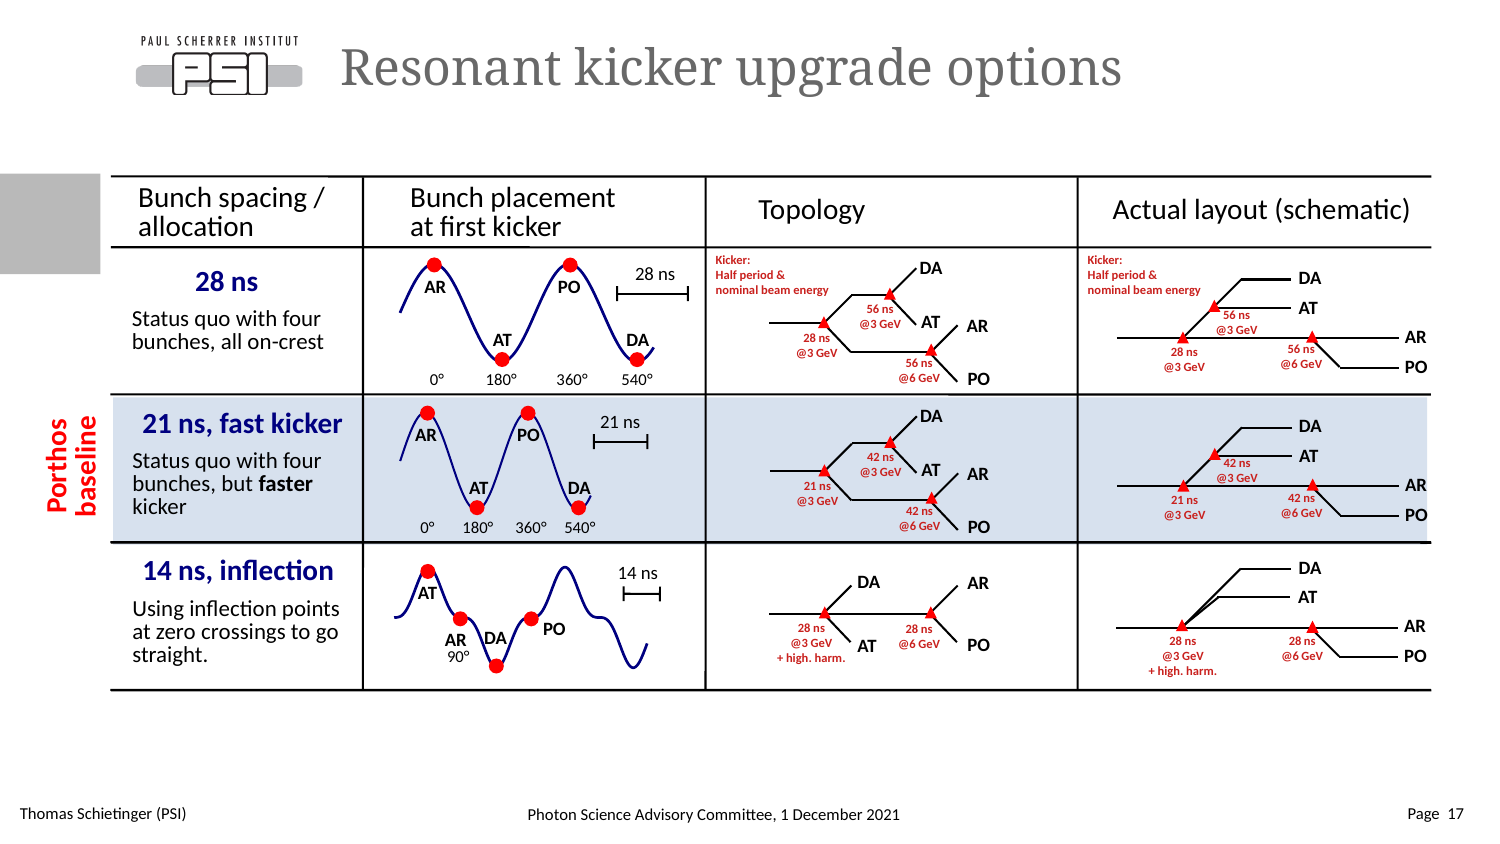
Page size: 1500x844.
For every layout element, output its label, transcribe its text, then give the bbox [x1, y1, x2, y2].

text_box 0° [405, 513, 447, 541]
picture [644, 359, 656, 364]
text_box DA [553, 473, 607, 507]
text_box [818, 606, 831, 619]
text_box DA [1283, 263, 1338, 292]
text_box AR [430, 625, 469, 659]
text_box 56 ns @3 GeV [850, 300, 910, 331]
text_box 21 ns, fast kicker [127, 403, 361, 448]
text_box AT [906, 455, 961, 489]
text_box [1210, 299, 1218, 307]
text_box PO [952, 364, 1007, 398]
text_box AT [1283, 582, 1337, 616]
text_box Bunch placement at first kicker [395, 178, 704, 252]
text_box [420, 563, 436, 578]
text_box [426, 257, 442, 271]
text_box 14 ns [603, 558, 680, 592]
text_box 21 ns @3 GeV [787, 477, 847, 508]
text_box [523, 611, 536, 626]
text_box DA [842, 567, 897, 601]
text_box [883, 287, 896, 300]
text_box 28 ns @3 GeV + high. harm. [1136, 633, 1229, 679]
text_box 360° [500, 514, 549, 541]
picture [392, 566, 455, 669]
text_box AR [400, 419, 455, 454]
text_box 56 ns @6 GeV [889, 354, 949, 385]
text_box DA [1284, 411, 1338, 440]
text_box Porthos baseline [37, 393, 111, 533]
text_box Status quo with four bunches, all on-crest [117, 301, 349, 386]
text_box AT [906, 306, 960, 341]
text_box AR [1389, 611, 1443, 641]
text_box AT [478, 324, 532, 359]
text_box AT [454, 473, 509, 507]
text_box 28 ns @6 GeV [1272, 633, 1332, 664]
text_box 0° [415, 365, 461, 399]
text_box PO [1389, 641, 1444, 675]
text_box [562, 257, 578, 271]
text_box PO [543, 271, 597, 306]
text_box 14 ns, inflection [127, 551, 368, 596]
text_box DA [904, 253, 959, 287]
text_box 540° [606, 365, 675, 398]
text_box PO [952, 629, 1007, 664]
text_box [494, 359, 510, 365]
text_box PO [528, 613, 582, 648]
text_box [1306, 620, 1319, 633]
text_box [365, 397, 704, 541]
text_box PO [1390, 499, 1445, 534]
text_box [925, 343, 937, 354]
text_box 42 ns @6 GeV [1272, 489, 1332, 520]
text_box 56 ns @6 GeV [1271, 341, 1331, 372]
text_box 28 ns @6 GeV [889, 621, 949, 652]
text_box Using inflection points at zero crossings to go straight. [117, 591, 357, 683]
text_box 180° [470, 365, 539, 398]
text_box 90° [432, 642, 491, 675]
text_box 42 ns @3 GeV [1207, 455, 1267, 486]
text_box AT [1284, 440, 1338, 475]
text_box 360° [541, 365, 606, 398]
text_box PO [953, 512, 1007, 541]
text_box AT [848, 631, 897, 665]
text_box AR [1390, 470, 1445, 499]
text_box DA [905, 401, 959, 435]
text_box 42 ns @6 GeV [890, 502, 950, 533]
text_box 21 ns [585, 406, 664, 447]
text_box Topology [743, 189, 902, 235]
picture [433, 566, 649, 669]
text_box 28 ns @3 GeV [787, 329, 847, 360]
text_box 28 ns [180, 261, 277, 301]
text_box [1079, 397, 1428, 541]
text_box [1177, 331, 1189, 343]
text_box AR [952, 459, 1006, 493]
text_box 540° [549, 514, 613, 541]
text_box [1175, 619, 1189, 632]
text_box [817, 316, 830, 329]
text_box [113, 397, 361, 541]
text_box [924, 606, 937, 619]
text_box AT [1283, 292, 1338, 327]
text_box AR [1389, 322, 1444, 356]
text_box PO [502, 419, 556, 454]
text_box 28 ns @3 GeV + high. harm. [775, 619, 848, 665]
text_box 56 ns @3 GeV [1206, 307, 1267, 338]
text_box Status quo with four bunches, but faster kicker [117, 443, 350, 528]
text_box Bunch spacing / allocation [123, 178, 346, 252]
text_box [452, 611, 468, 625]
picture [399, 410, 592, 512]
text_box [1306, 330, 1318, 341]
text_box 21 ns @3 GeV [1155, 491, 1215, 522]
text_box Kicker: Half period & nominal beam energy [715, 252, 835, 298]
text_box [707, 397, 1076, 541]
text_box [491, 658, 504, 674]
title Resonant kicker upgrade options [340, 35, 1442, 98]
text_box AR [952, 568, 1007, 602]
text_box DA [1283, 553, 1338, 587]
text_box AR [951, 311, 1006, 345]
text_box AR [409, 271, 464, 306]
text_box DA [469, 623, 523, 657]
text_box 42 ns @3 GeV [850, 448, 911, 480]
text_box 28 ns @3 GeV [1154, 343, 1214, 374]
text_box [629, 359, 645, 365]
text_box Kicker: Half period & nominal beam energy [1087, 252, 1207, 298]
text_box Actual layout (schematic) [1097, 190, 1432, 235]
picture [398, 262, 656, 364]
text_box PO [1390, 351, 1444, 386]
text_box AT [403, 578, 457, 612]
text_box 28 ns [620, 258, 698, 293]
text_box DA [611, 324, 666, 359]
text_box 180° [447, 513, 511, 541]
